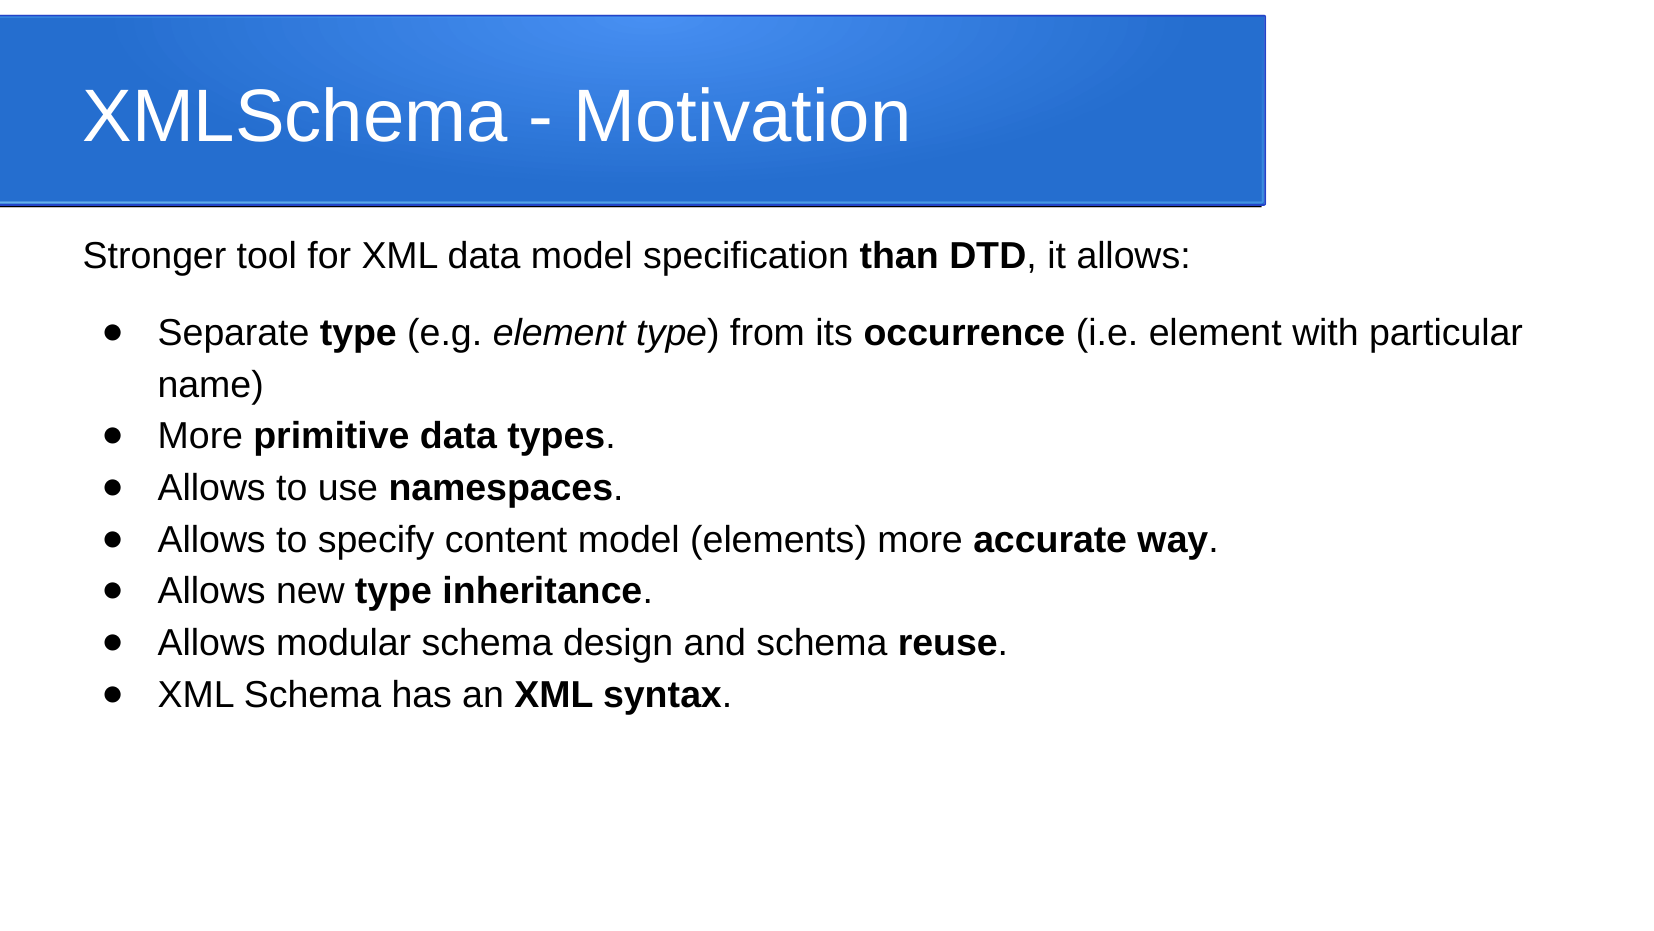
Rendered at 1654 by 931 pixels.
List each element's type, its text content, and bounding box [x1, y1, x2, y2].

text_box Stronger tool for XML data model specification than DTD, it allows: Separate type (e.g. element type) from its occurrence (i.e. element with particular name) More primitive data types. Allows to use namespaces. Allows to specify content model (elements) more accurate way. Allows new type inheritance. Allows modular schema design and schema reuse. XML Schema has an XML syntax. [82, 224, 1571, 874]
picture [0, 13, 1269, 211]
text_box XMLSchema - Motivation [82, 35, 1235, 189]
